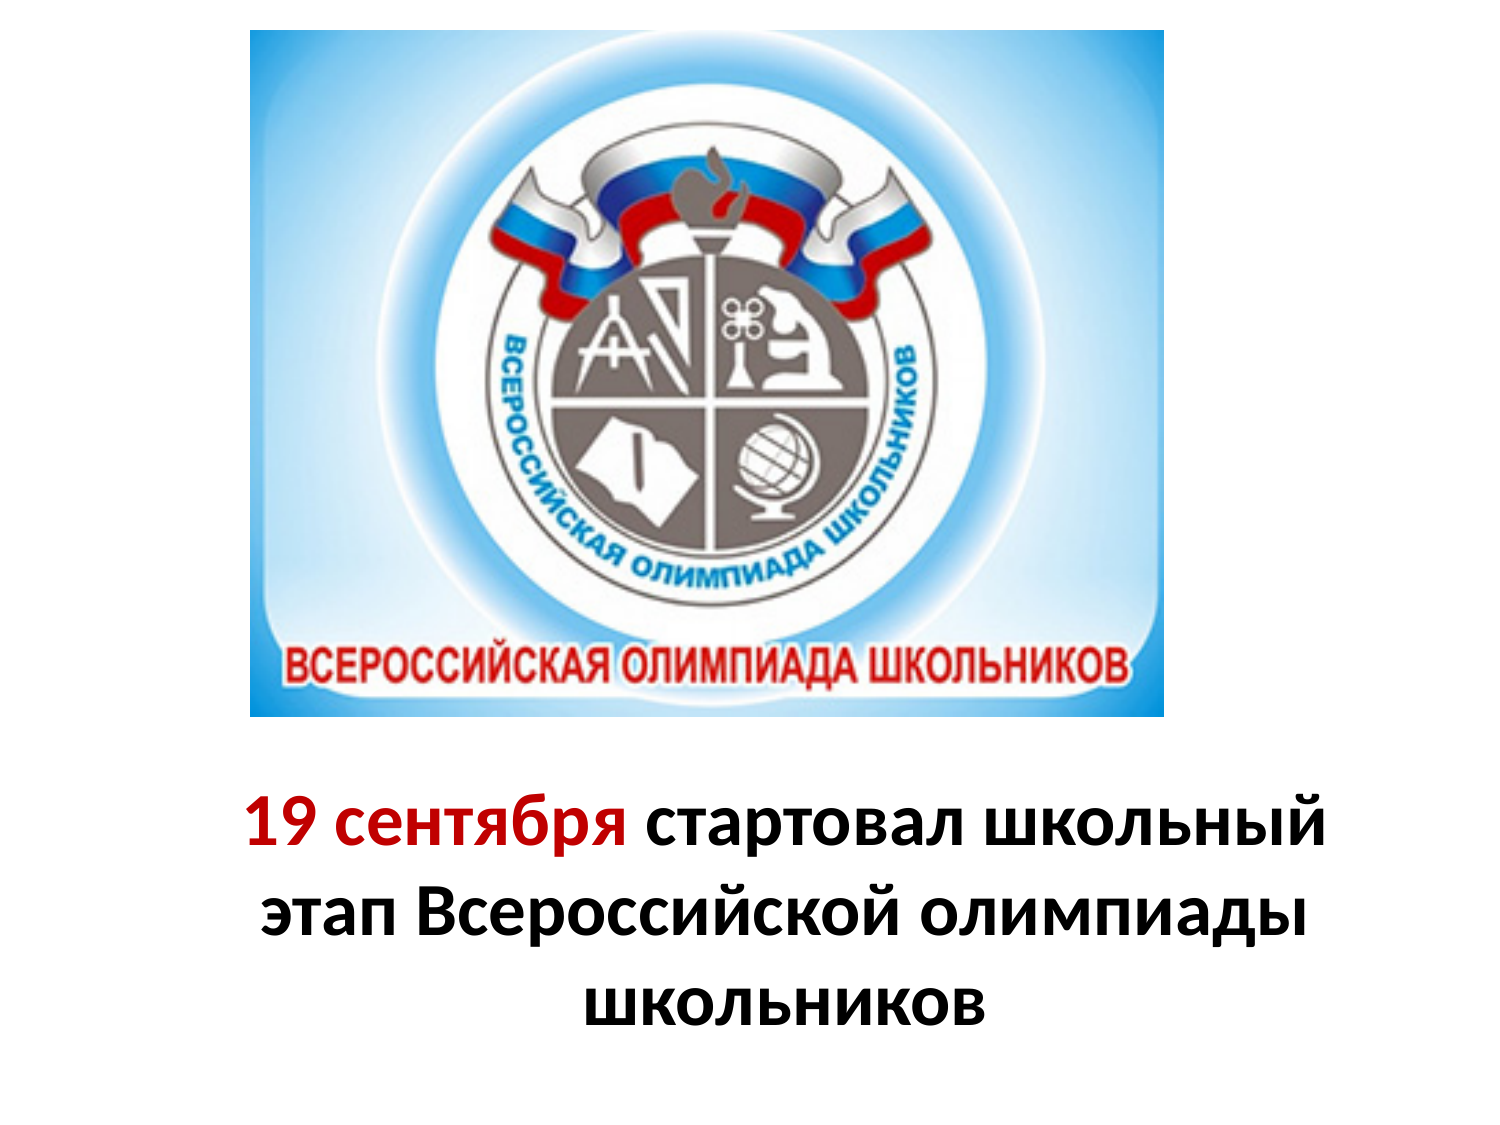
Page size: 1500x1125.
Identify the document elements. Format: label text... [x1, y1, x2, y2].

subtitle 19 сентября стартовал школьный этап Всероссийской олимпиады школьников [194, 763, 1376, 1051]
picture [250, 31, 1164, 717]
